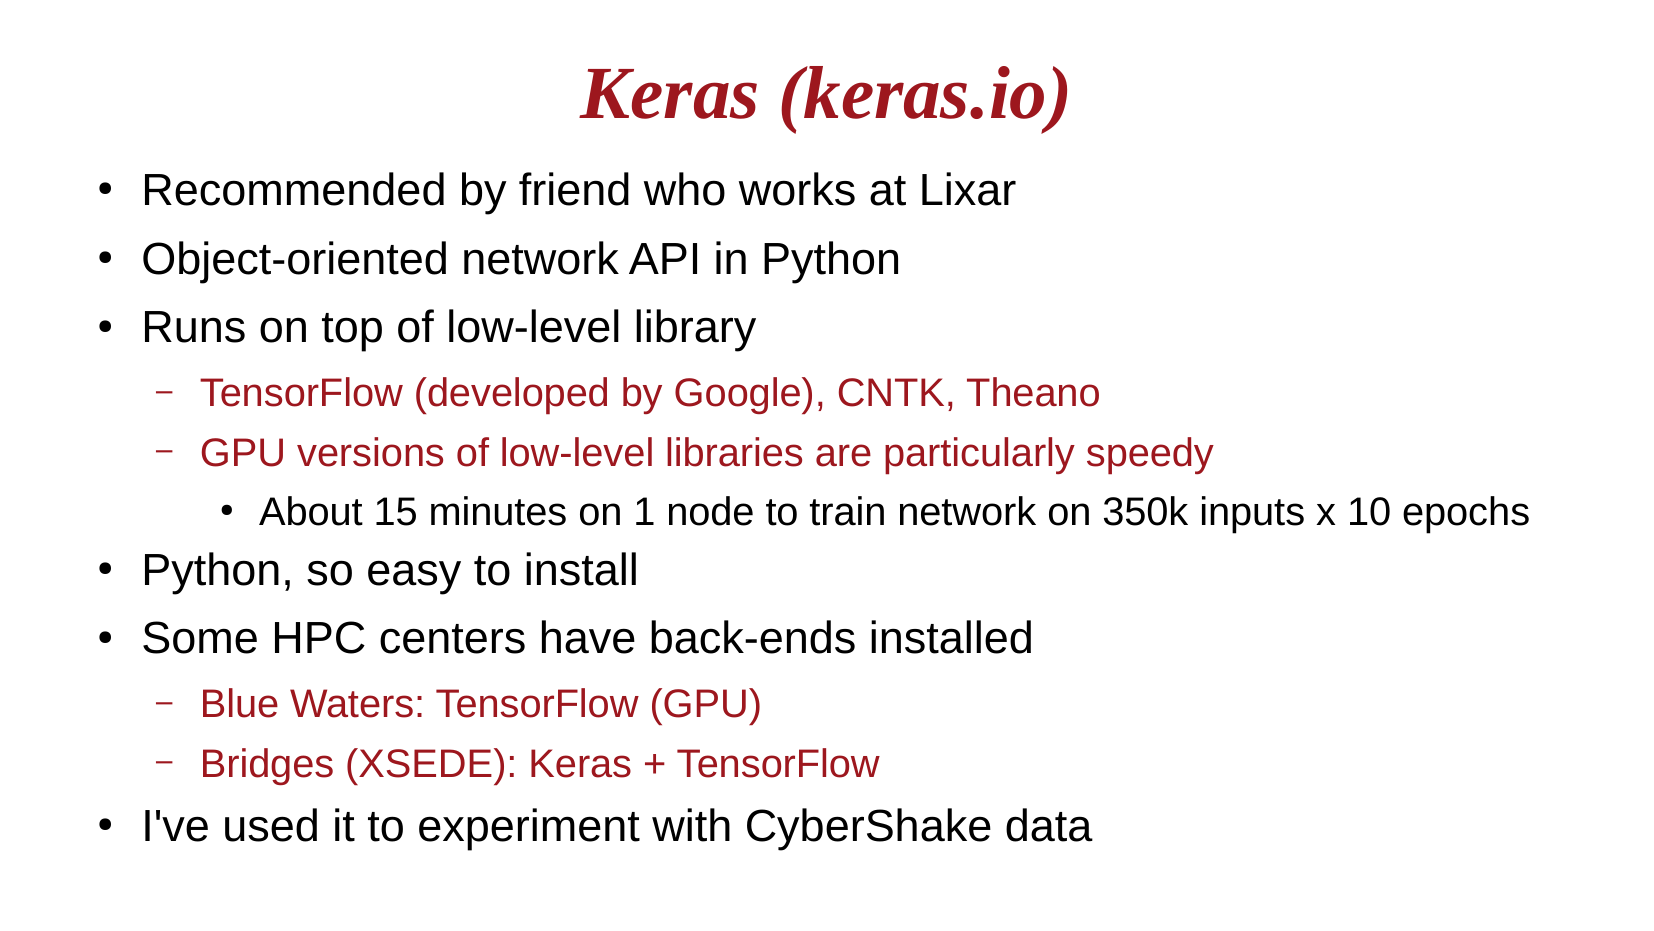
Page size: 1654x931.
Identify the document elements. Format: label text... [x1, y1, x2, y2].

title Keras (keras.io) [82, 37, 1571, 151]
list Recommended by friend who works at Lixar Object-oriented network API in Python Runs on top of low-level library TensorFlow (developed by Google), CNTK, Theano GPU versions of low-level libraries are particularly speedy About 15 minutes on 1 node to train network on 350k inputs x 10 epochs Python, so easy to install Some HPC centers have back-ends installed Blue Waters: TensorFlow (GPU) Bridges (XSEDE): Keras + TensorFlow I've used it to experiment with CyberShake data [82, 165, 1571, 856]
